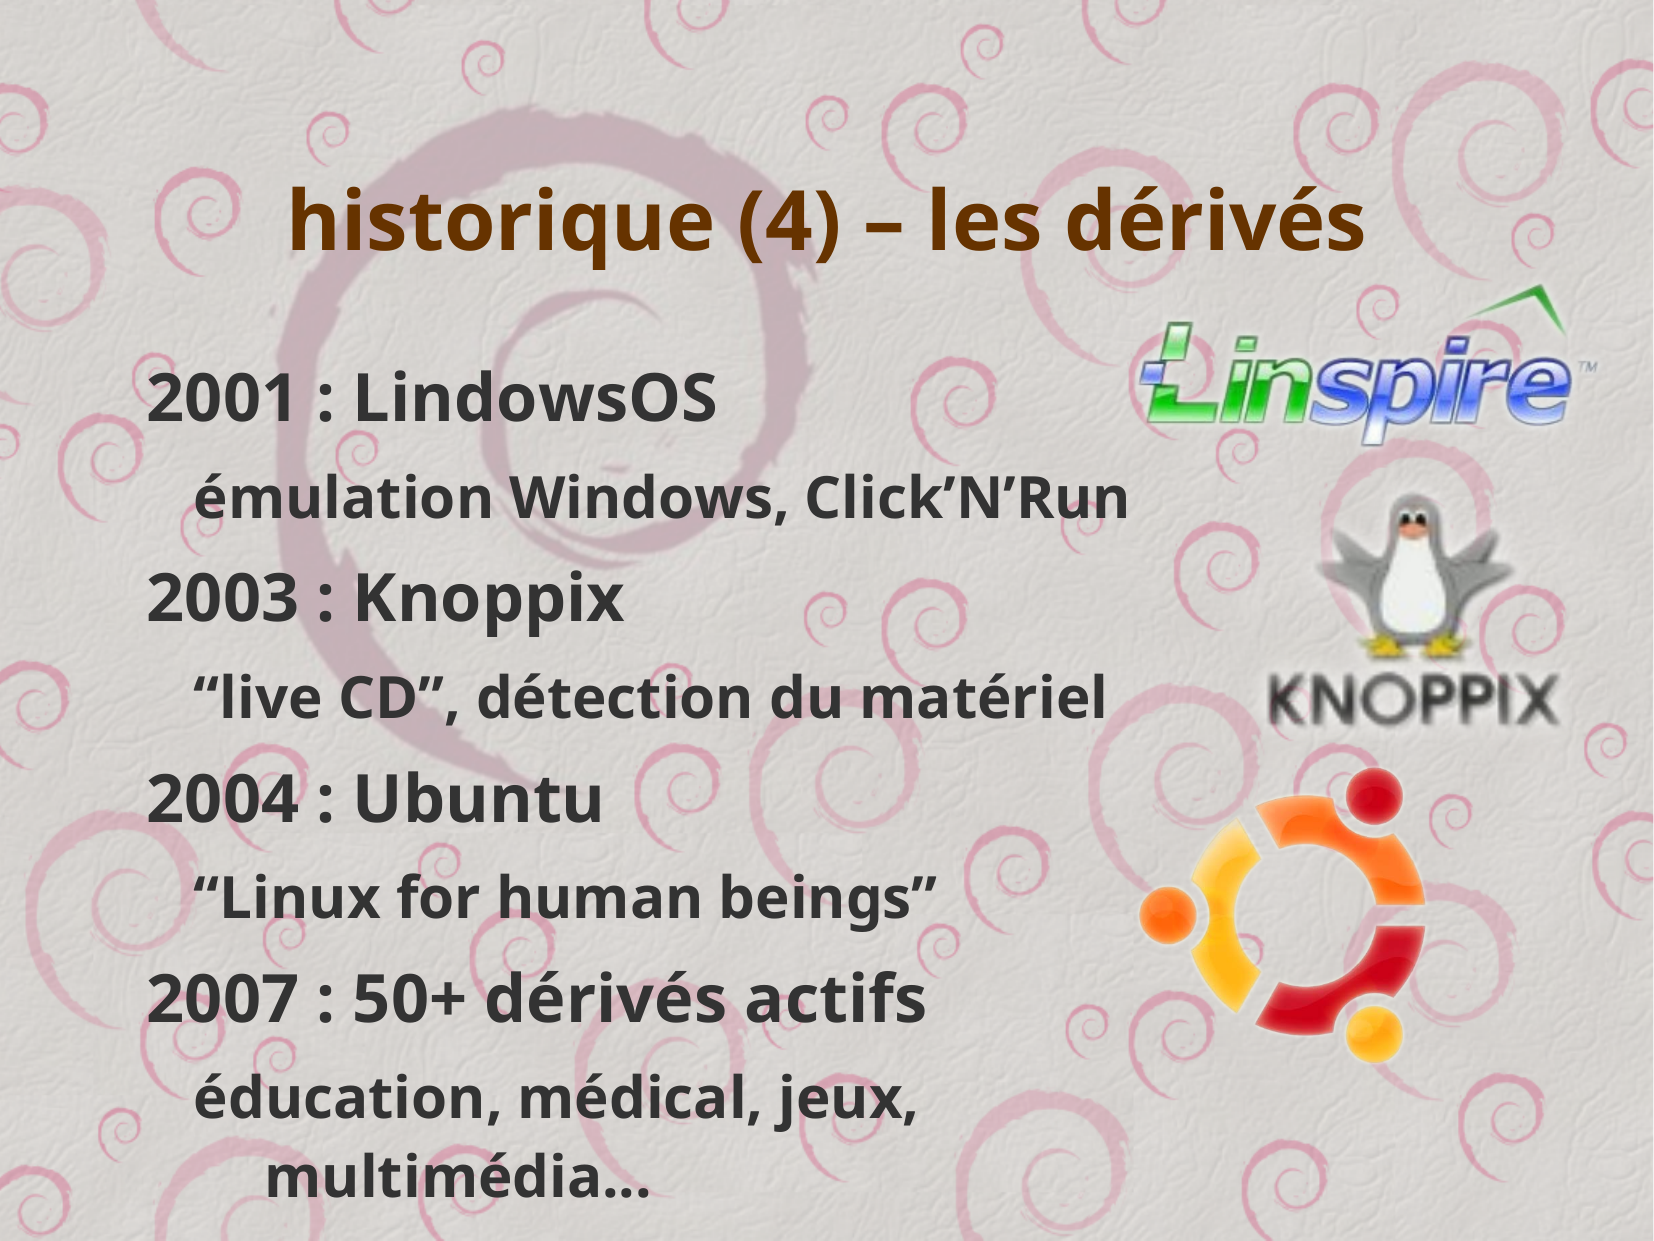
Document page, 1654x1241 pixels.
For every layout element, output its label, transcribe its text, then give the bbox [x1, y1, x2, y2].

title historique (4) – les dérivés [121, 114, 1534, 322]
list 2001 : LindowsOS émulation Windows, Click’N’Run 2003 : Knoppix “live CD”, détection du matériel 2004 : Ubuntu “Linux for human beings” 2007 : 50+ dérivés actifs éducation, médical, jeux, multimédia... [134, 350, 1516, 1133]
picture [0, 0, 1654, 1241]
